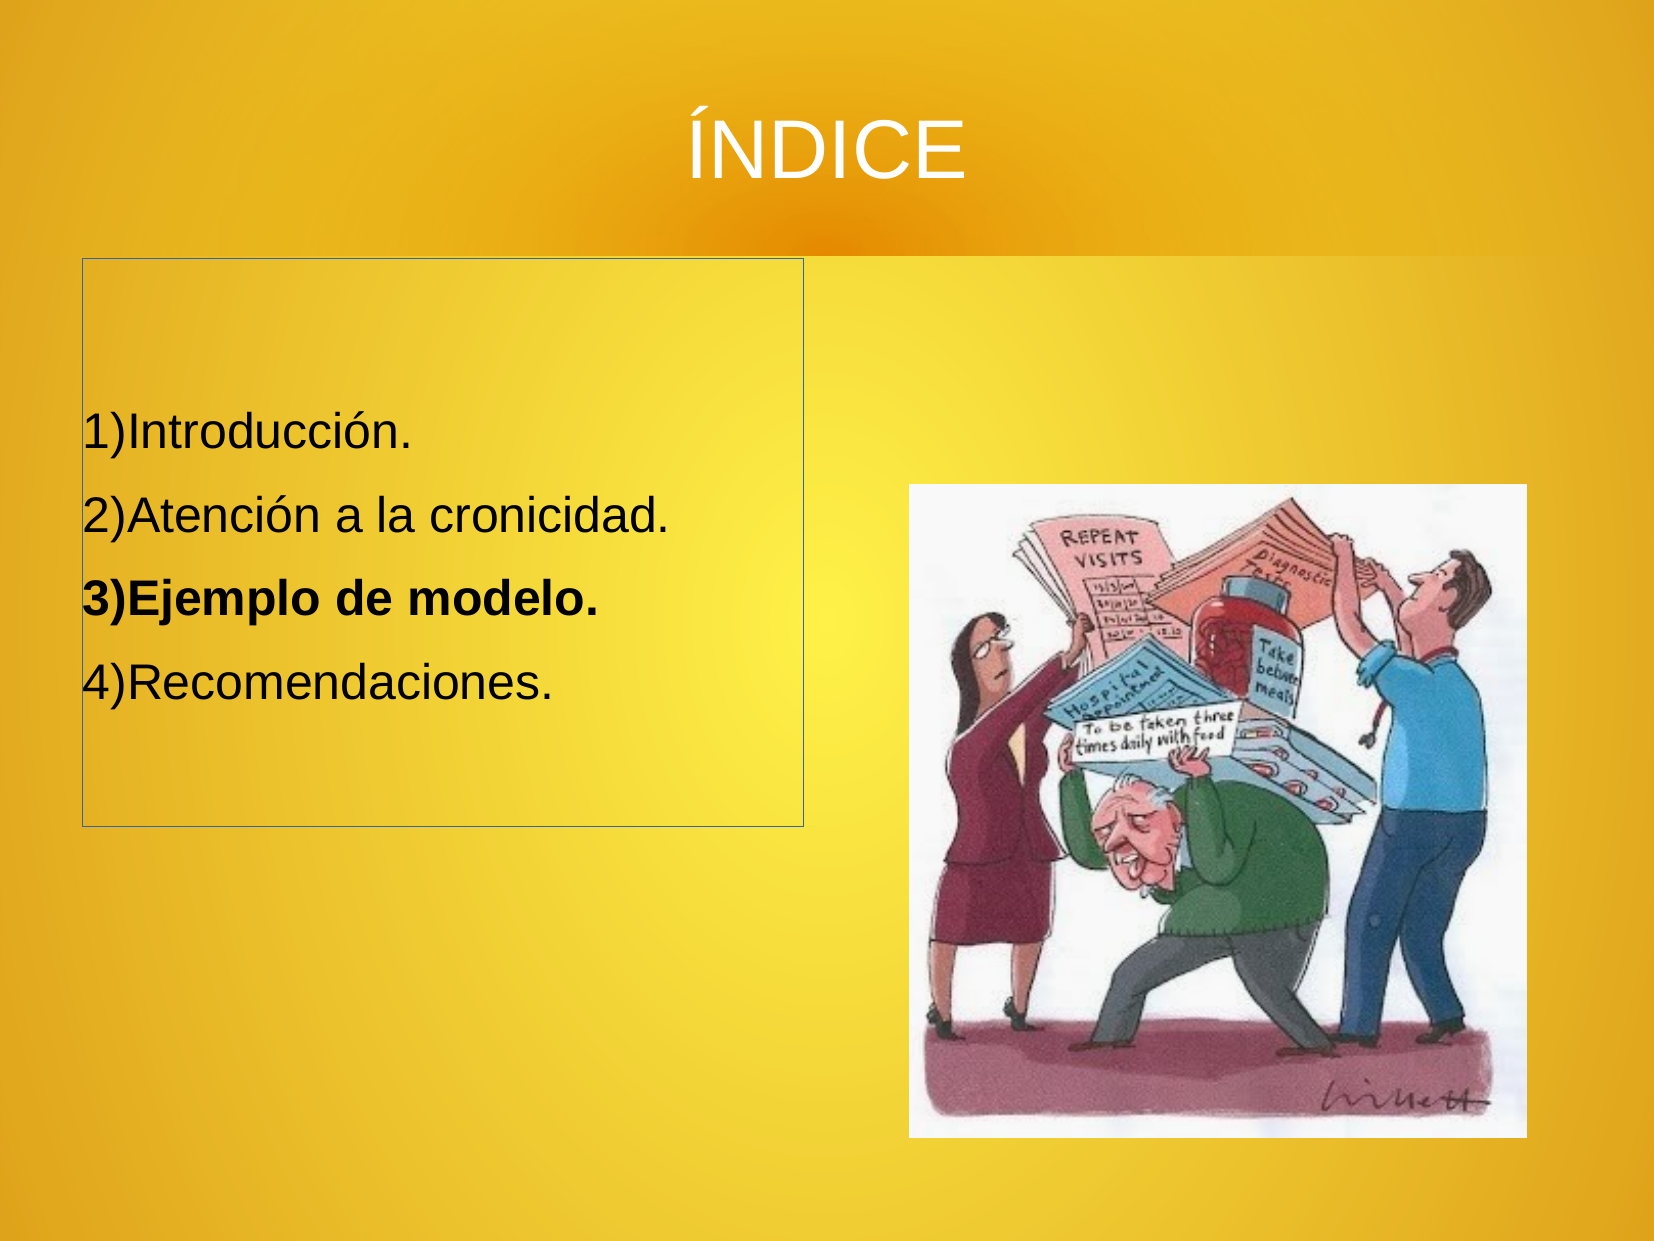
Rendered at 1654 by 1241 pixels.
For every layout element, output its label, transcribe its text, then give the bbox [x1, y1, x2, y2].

picture [909, 484, 1527, 1138]
title ÍNDICE [82, 47, 1571, 252]
subtitle Introducción. Atención a la cronicidad. Ejemplo de modelo. Recomendaciones. [82, 258, 804, 827]
